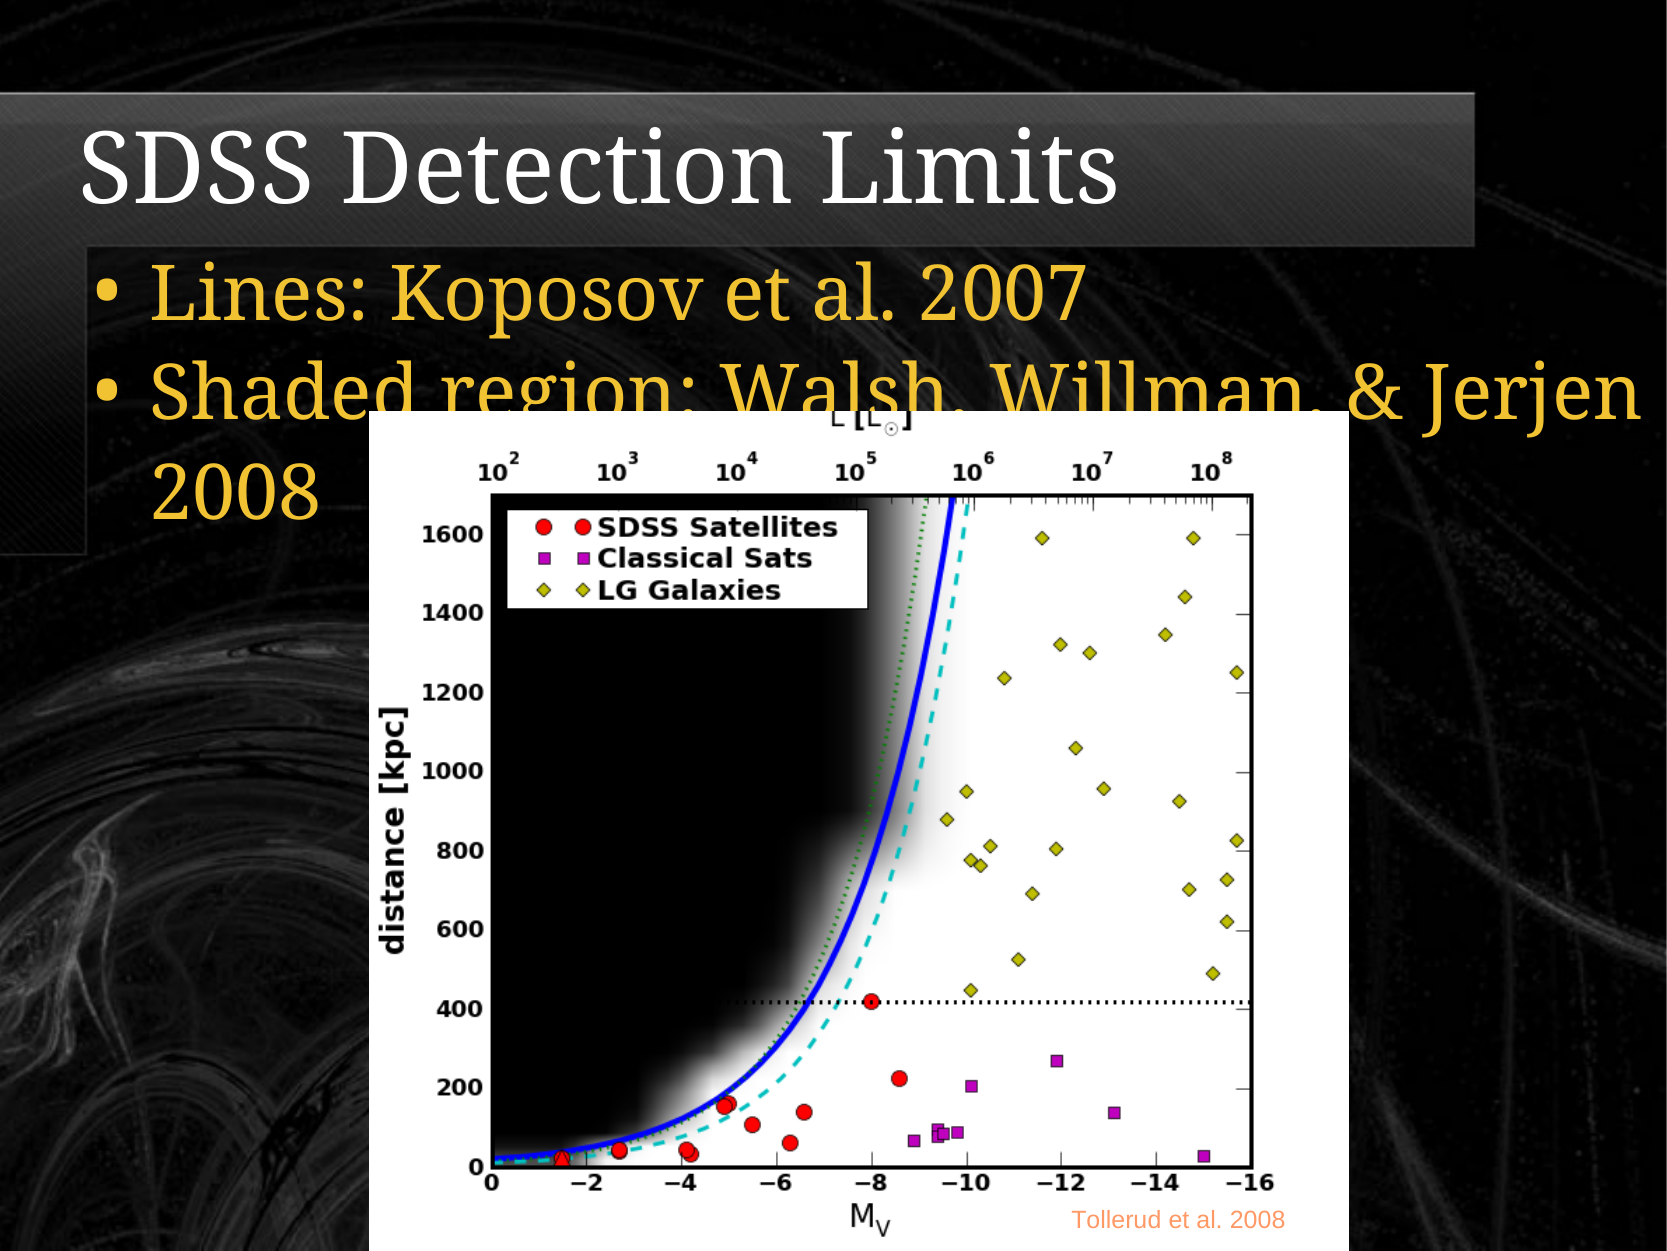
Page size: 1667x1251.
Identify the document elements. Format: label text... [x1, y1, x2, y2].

picture [0, 0, 1667, 1251]
text_box Tollerud et al. 2008 [1010, 1190, 1347, 1251]
list Lines: Koposov et al. 2007 Shaded region: Walsh, Willman, & Jerjen 2008 [74, 240, 1661, 1142]
title SDSS Detection Limits [78, 99, 1665, 250]
